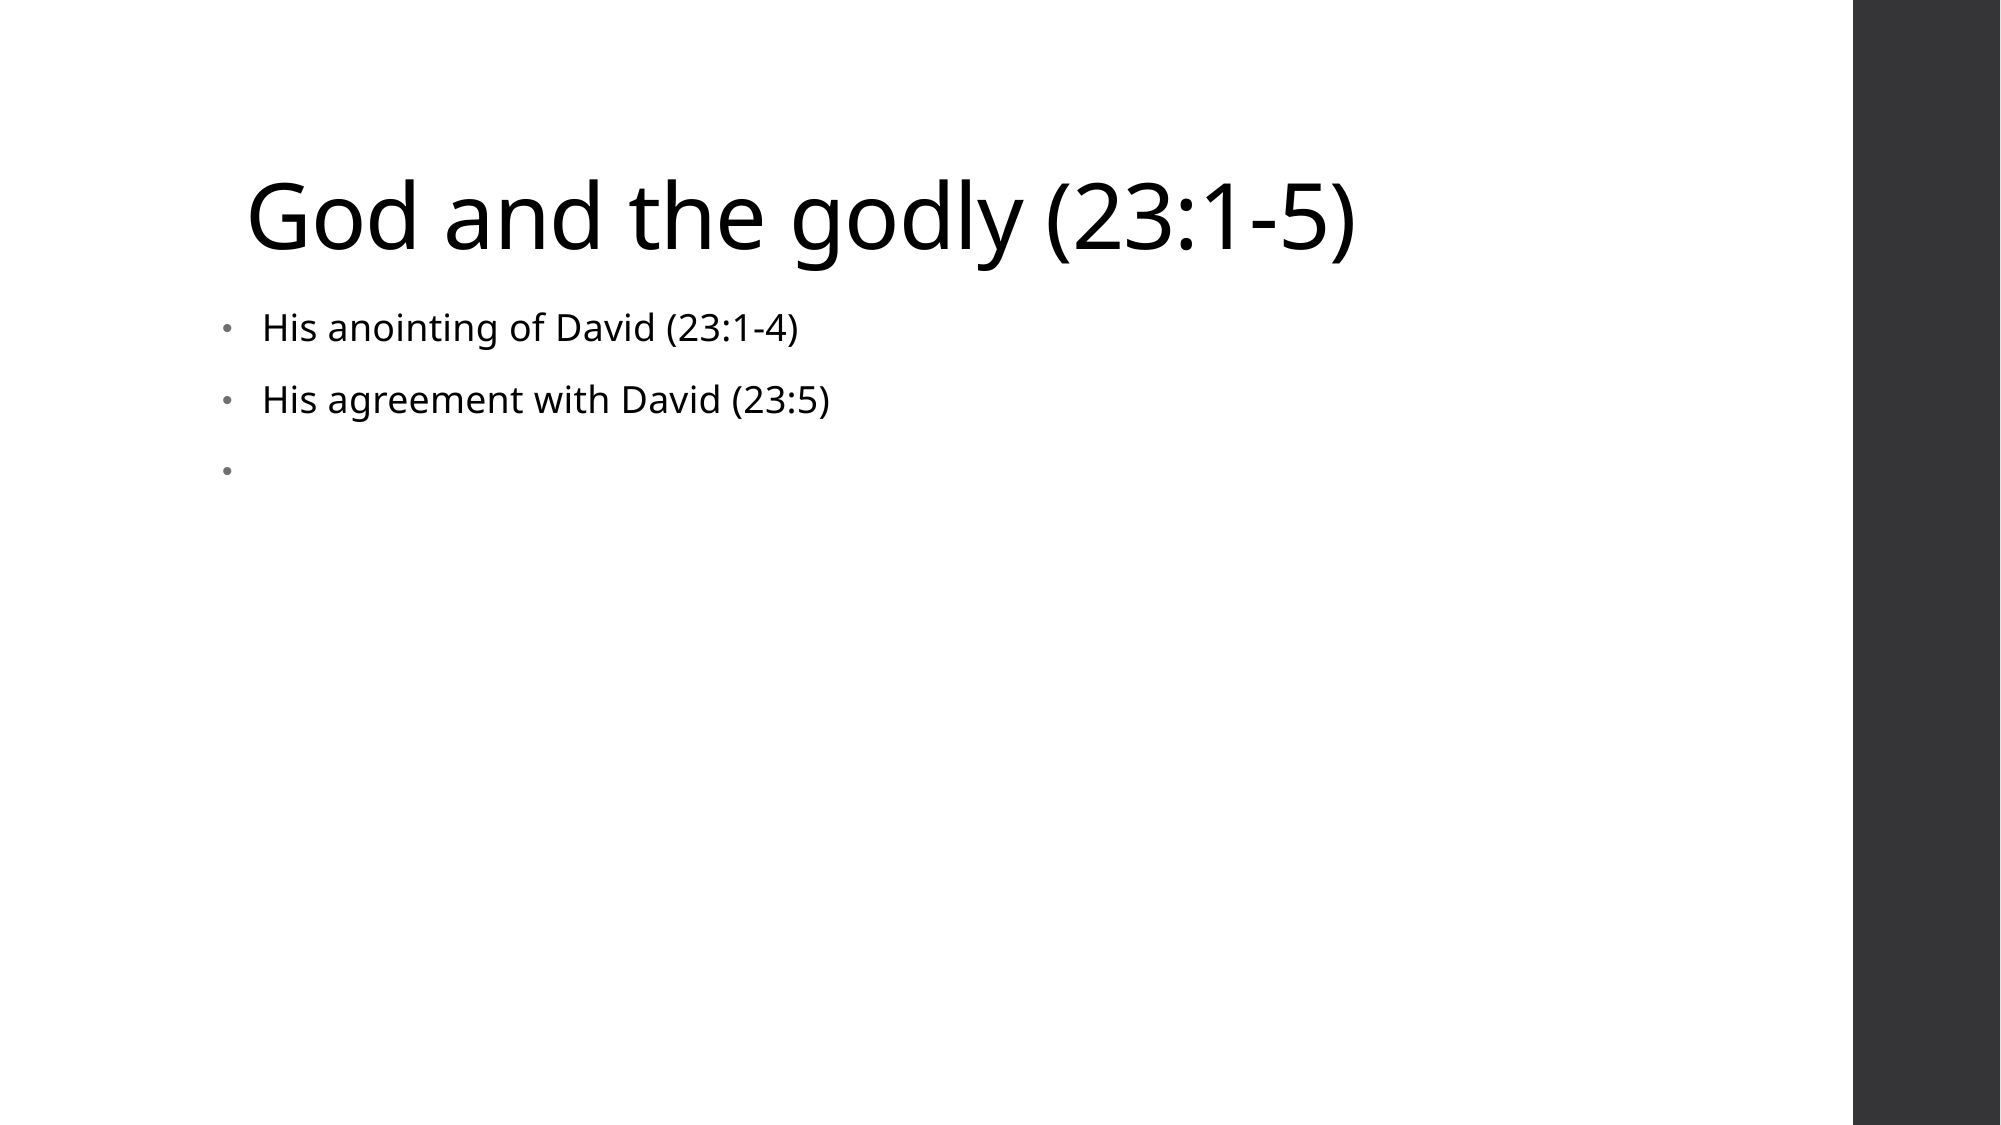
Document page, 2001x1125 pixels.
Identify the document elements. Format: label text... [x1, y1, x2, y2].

title God and the godly (23:1-5) [206, 60, 1797, 278]
list His anointing of David (23:1-4) His agreement with David (23:5) [206, 299, 1617, 1014]
